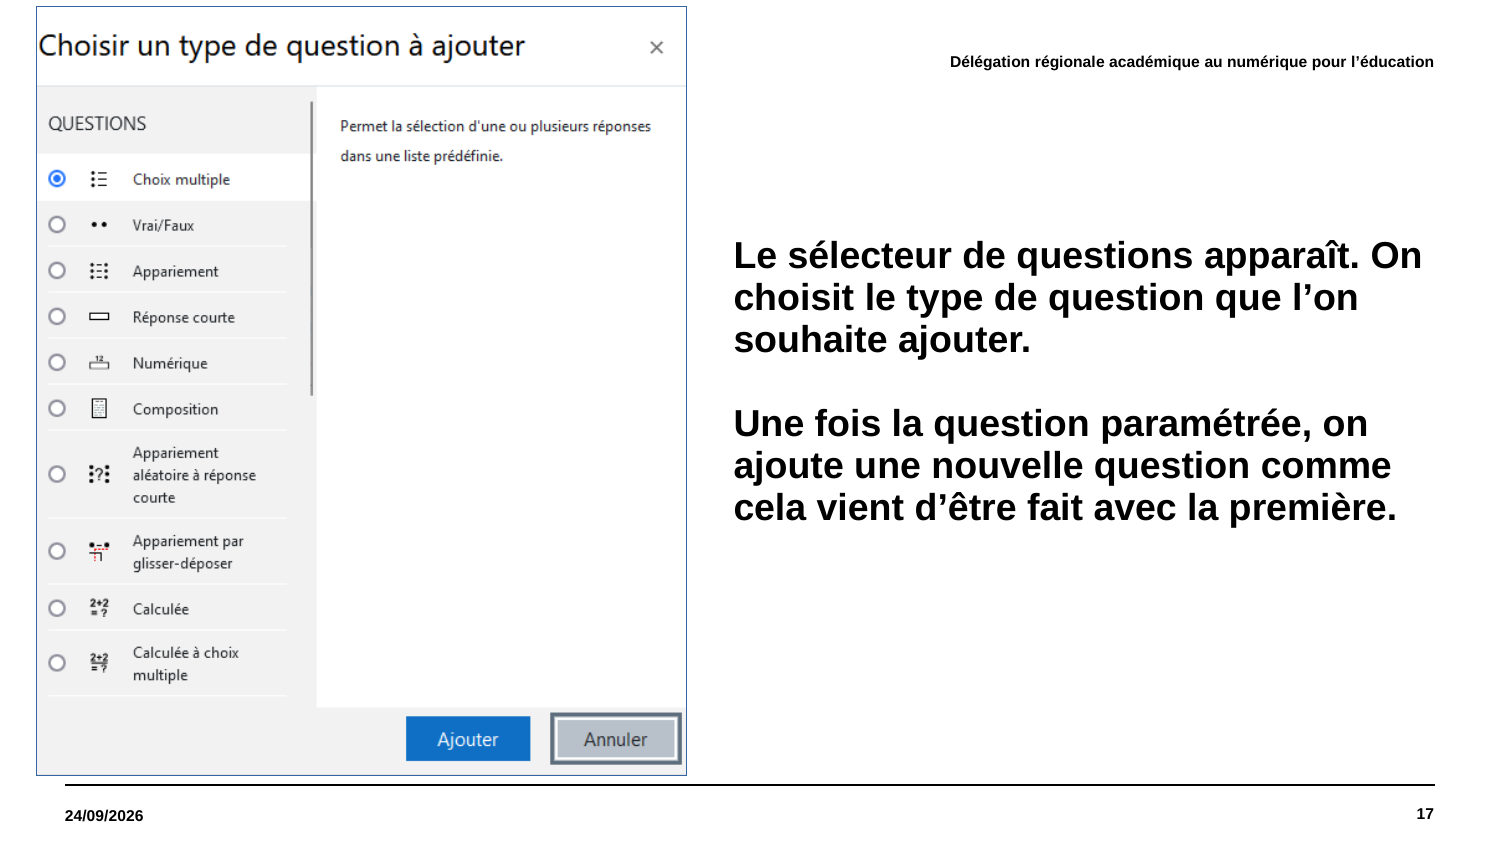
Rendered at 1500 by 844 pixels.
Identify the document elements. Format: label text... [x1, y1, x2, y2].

text_box Délégation régionale académique au numérique pour l’éducation [944, 32, 1435, 91]
text_box <numéro> [1213, 784, 1435, 843]
text_box Le sélecteur de questions apparaît. On choisit le type de question que l’on souhaite ajouter. Une fois la question paramétrée, on ajoute une nouvelle question comme cela vient d’être fait avec la première. [718, 206, 1454, 557]
picture [36, 6, 687, 776]
text_box 10/01/2023 [64, 787, 245, 843]
